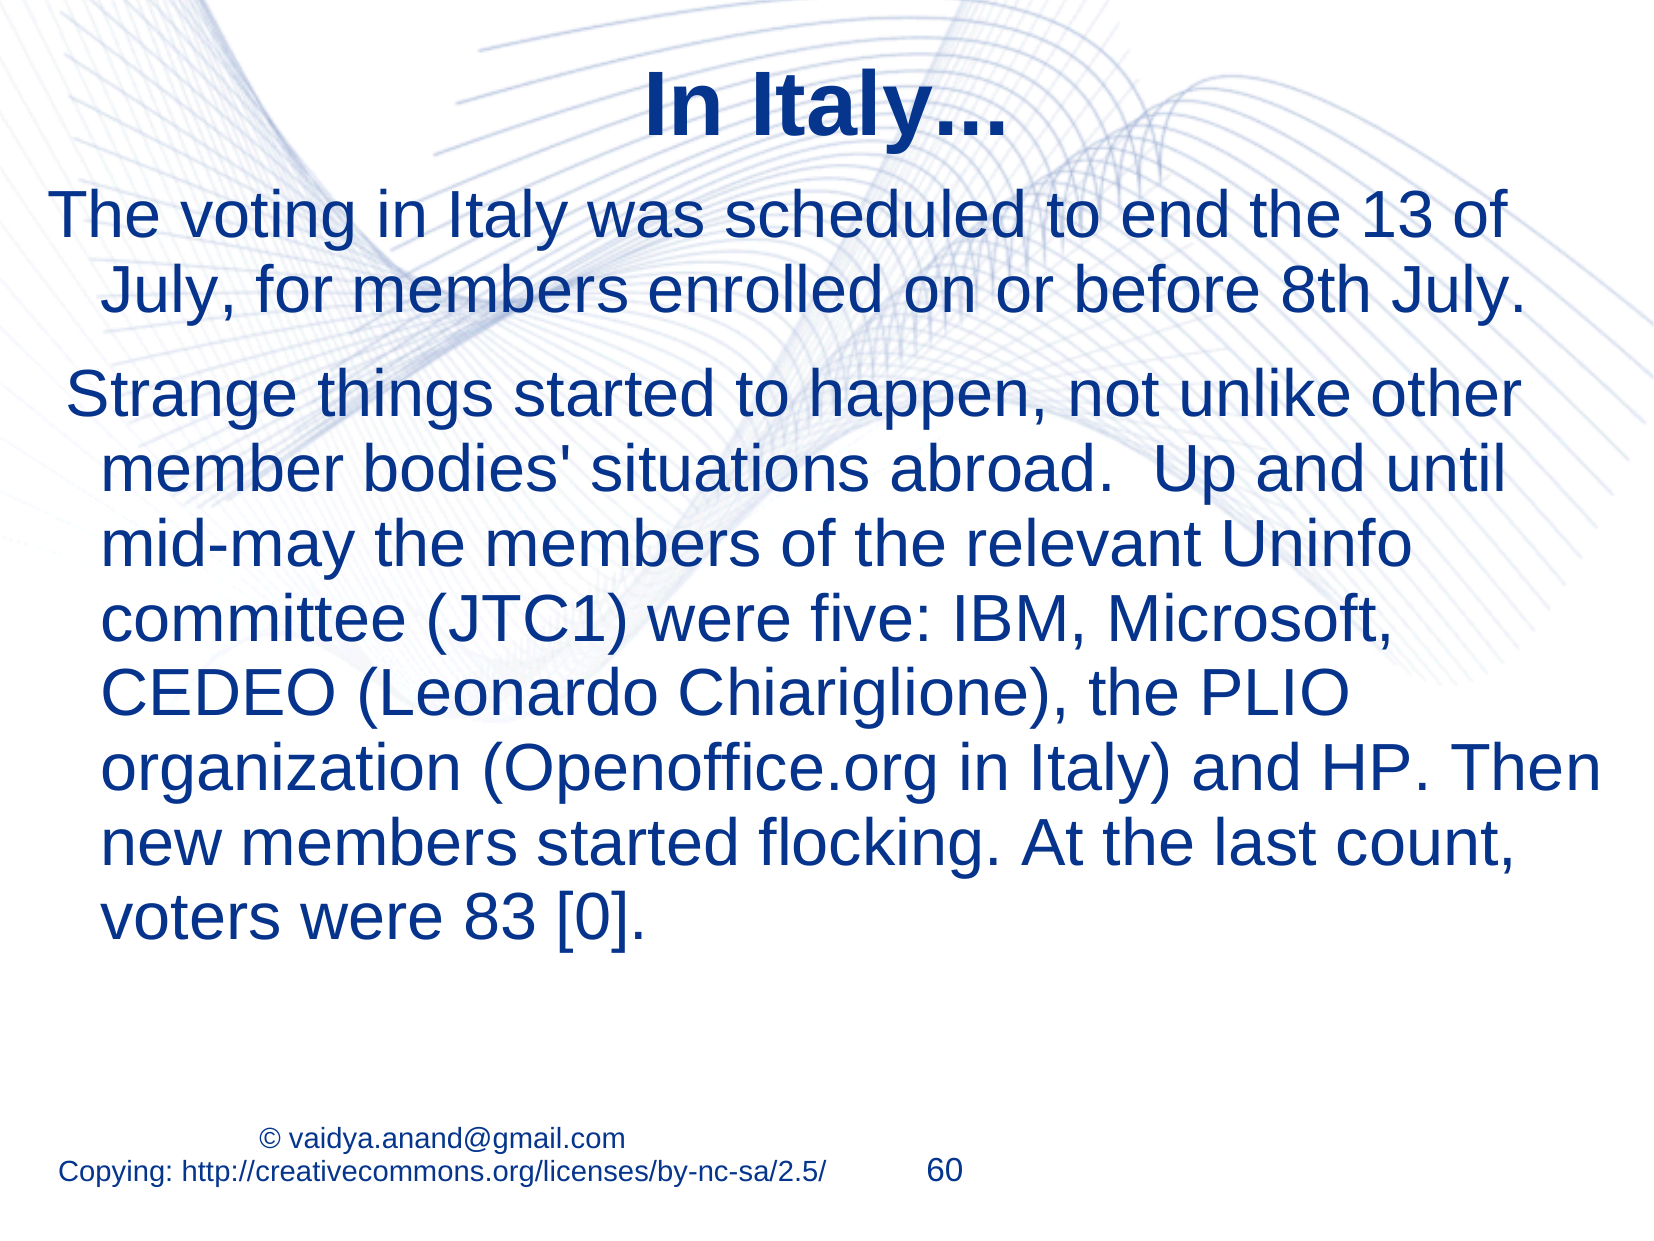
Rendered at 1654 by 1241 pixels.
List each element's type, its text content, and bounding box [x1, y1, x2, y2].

title In Italy... [29, 36, 1625, 170]
picture [0, 0, 1654, 1241]
list The voting in Italy was scheduled to end the 13 of July, for members enrolled on or before 8th July. Strange things started to happen, not unlike other member bodies' situations abroad. Up and until mid-may the members of the relevant Uninfo committee (JTC1) were five: IBM, Microsoft, CEDEO (Leonardo Chiariglione), the PLIO organization (Openoffice.org in Italy) and HP. Then new members started flocking. At the last count, voters were 83 [0]. [29, 177, 1625, 1108]
